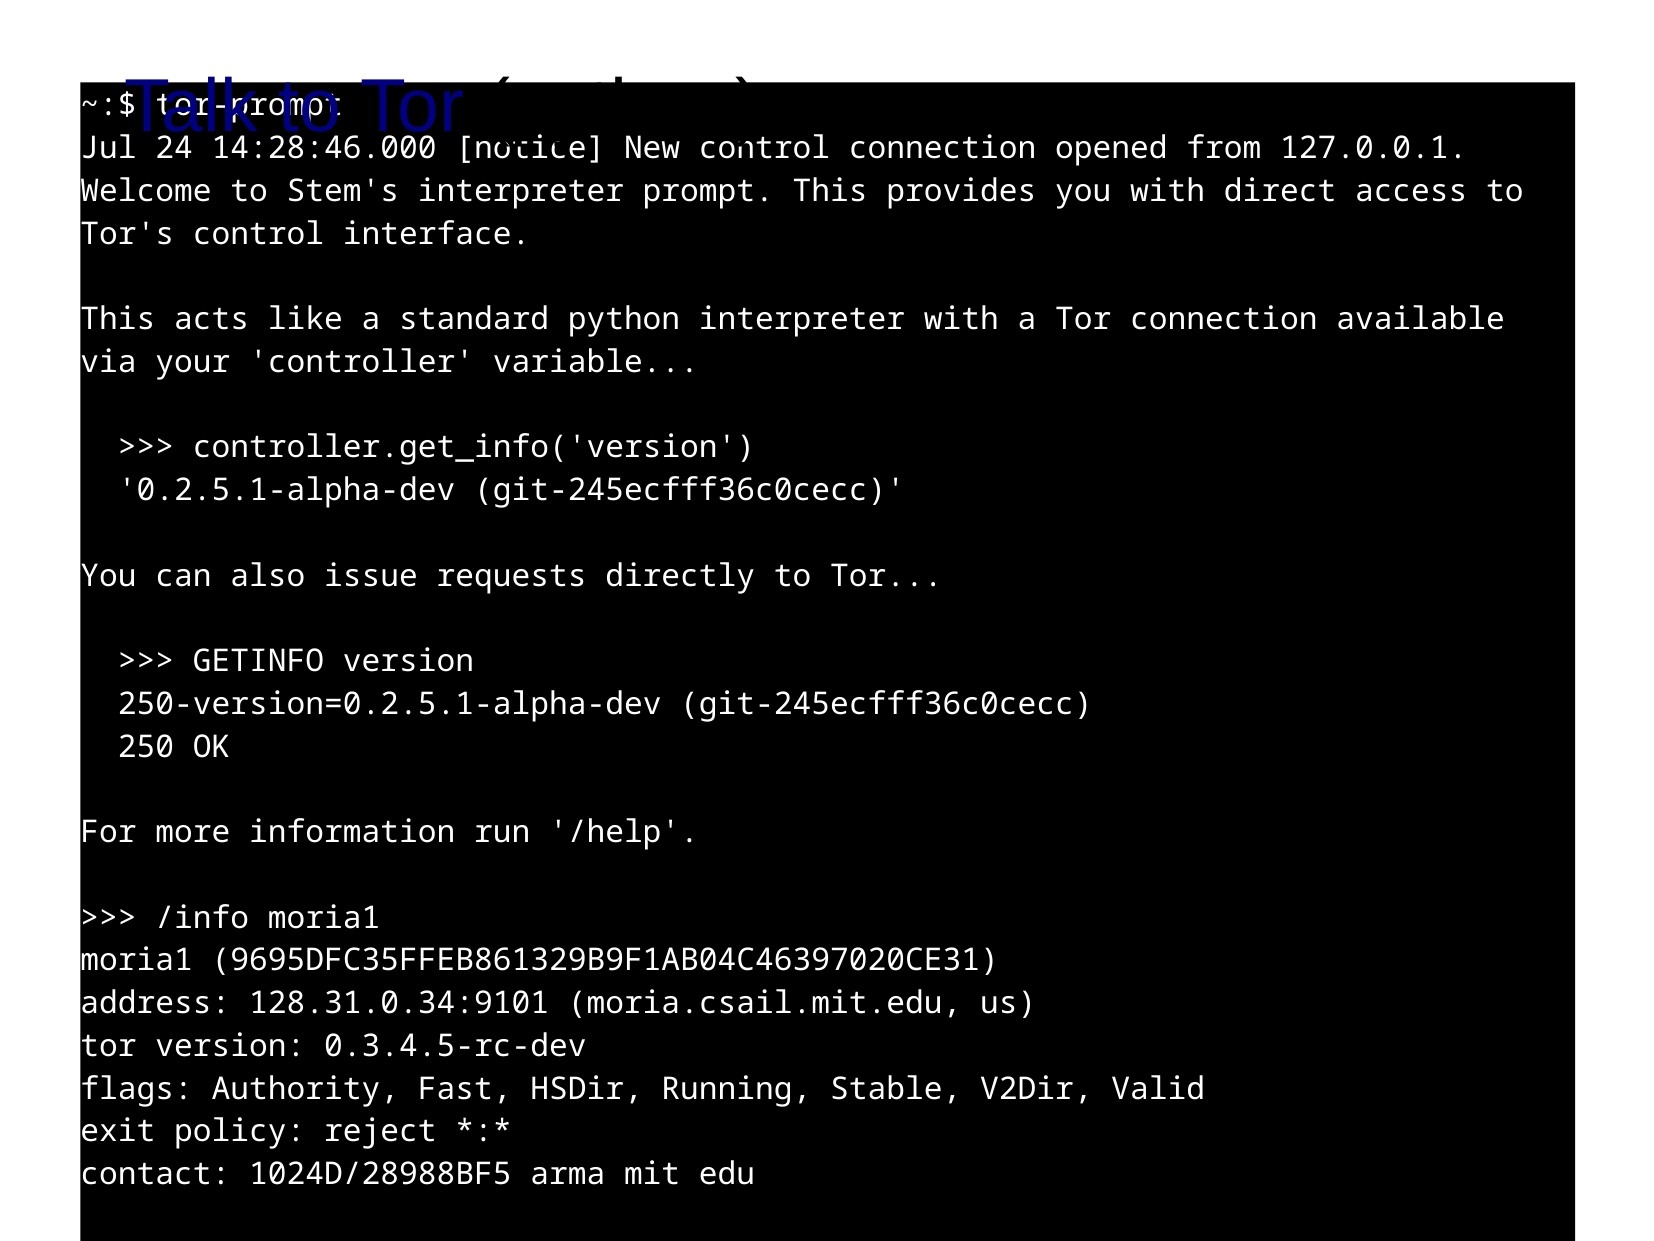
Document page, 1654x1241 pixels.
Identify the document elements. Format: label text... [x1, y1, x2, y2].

title Talk to Tor (python) [82, 63, 1571, 148]
subtitle ~:$ tor-prompt Jul 24 14:28:46.000 [notice] New control connection opened from 127.0.0.1. Welcome to Stem's interpreter prompt. This provides you with direct access to Tor's control interface. This acts like a standard python interpreter with a Tor connection available via your 'controller' variable... >>> controller.get_info('version') '0.2.5.1-alpha-dev (git-245ecfff36c0cecc)' You can also issue requests directly to Tor... >>> GETINFO version 250-version=0.2.5.1-alpha-dev (git-245ecfff36c0cecc) 250 OK For more information run '/help'. >>> /info moria1 moria1 (9695DFC35FFEB861329B9F1AB04C46397020CE31) address: 128.31.0.34:9101 (moria.csail.mit.edu, us) tor version: 0.3.4.5-rc-dev flags: Authority, Fast, HSDir, Running, Stable, V2Dir, Valid exit policy: reject *:* contact: 1024D/28988BF5 arma mit edu [80, 182, 1576, 1179]
